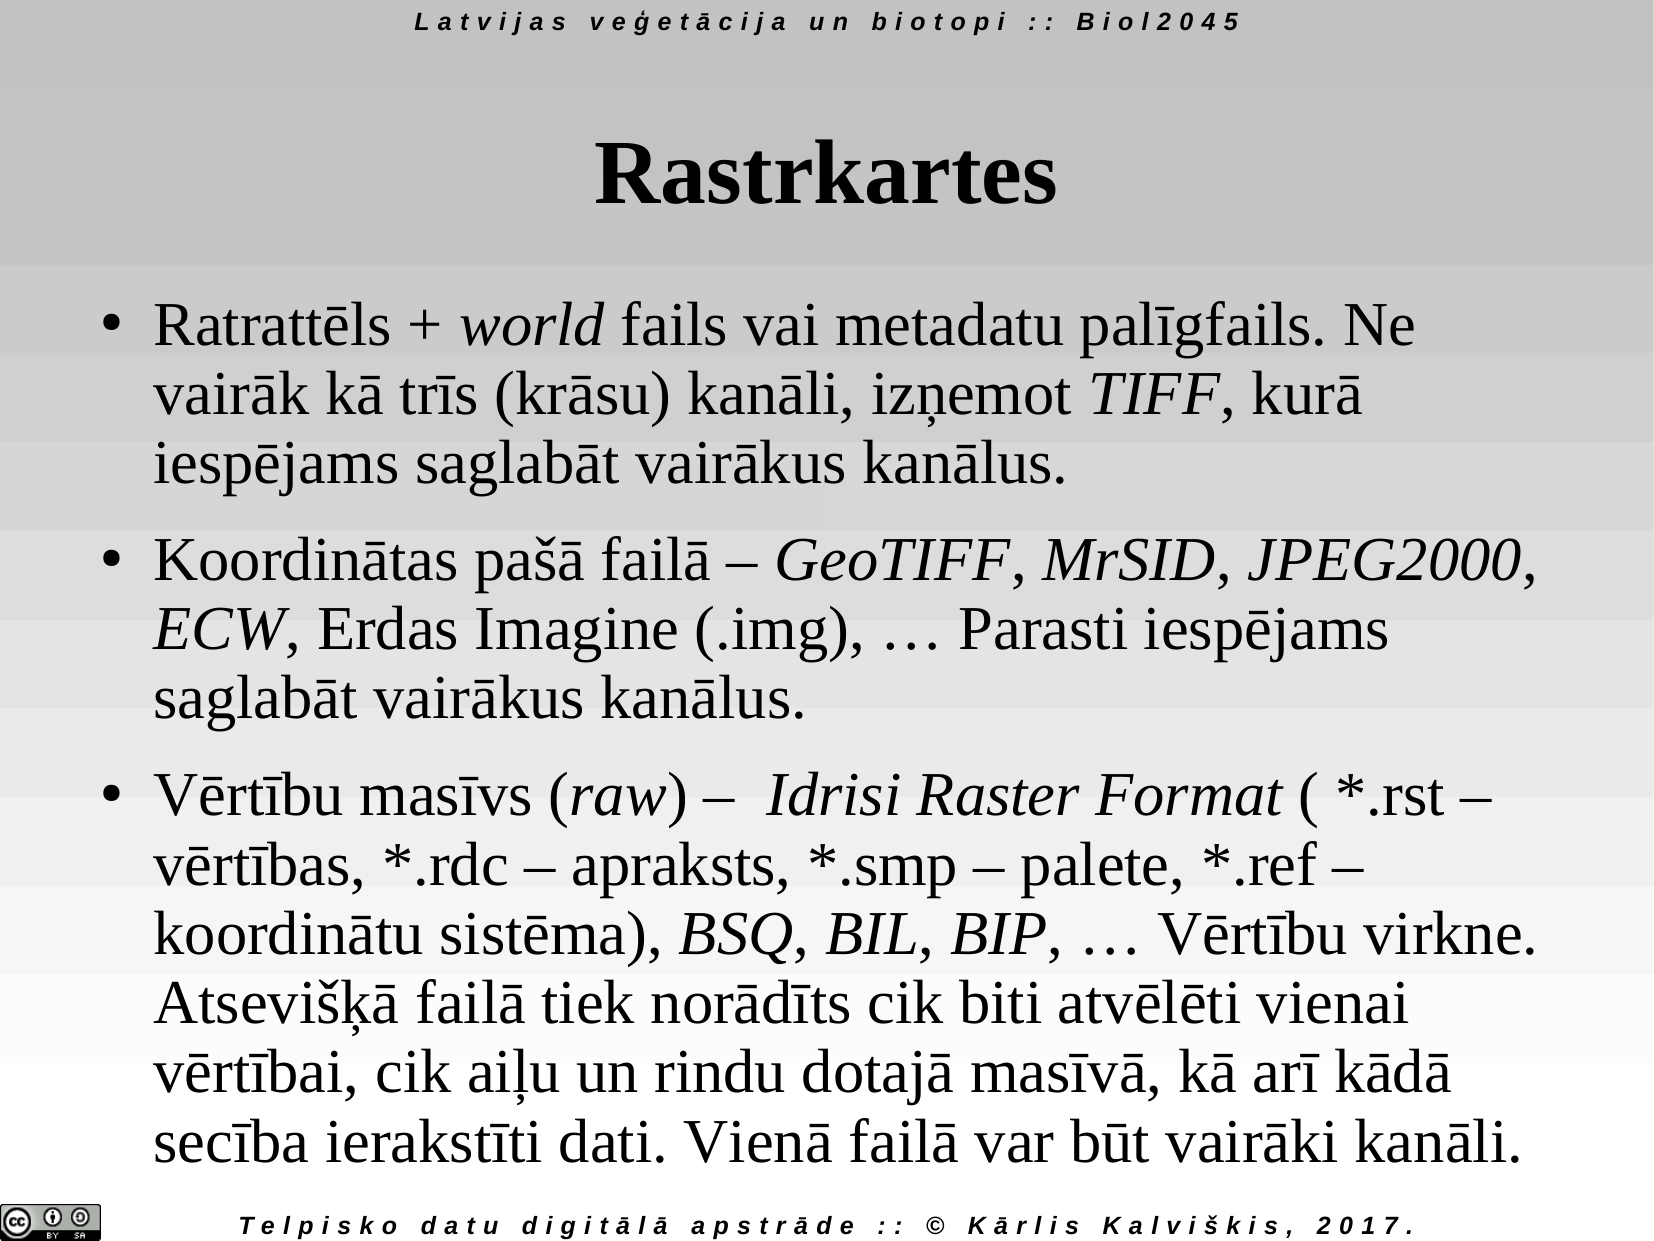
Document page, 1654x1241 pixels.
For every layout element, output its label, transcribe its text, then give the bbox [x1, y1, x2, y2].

title Rastrkartes [29, 49, 1625, 296]
list Ratrattēls + world fails vai metadatu palīgfails. Ne vairāk kā trīs (krāsu) kanāli, izņemot TIFF, kurā iespējams saglabāt vairākus kanālus. Koordinātas pašā failā – GeoTIFF, MrSID, JPEG2000, ECW, Erdas Imagine (.img), … Parasti iespējams saglabāt vairākus kanālus. Vērtību masīvs (raw) – Idrisi Raster Format ( *.rst – vērtības, *.rdc – apraksts, *.smp – palete, *.ref – koordinātu sistēma), BSQ, BIL, BIP, … Vērtību virkne. Atsevišķā failā tiek norādīts cik biti atvēlēti vienai vērtībai, cik aiļu un rindu dotajā masīvā, kā arī kādā secība ierakstīti dati. Vienā failā var būt vairāki kanāli. [82, 289, 1571, 1176]
picture [0, 0, 1654, 1241]
